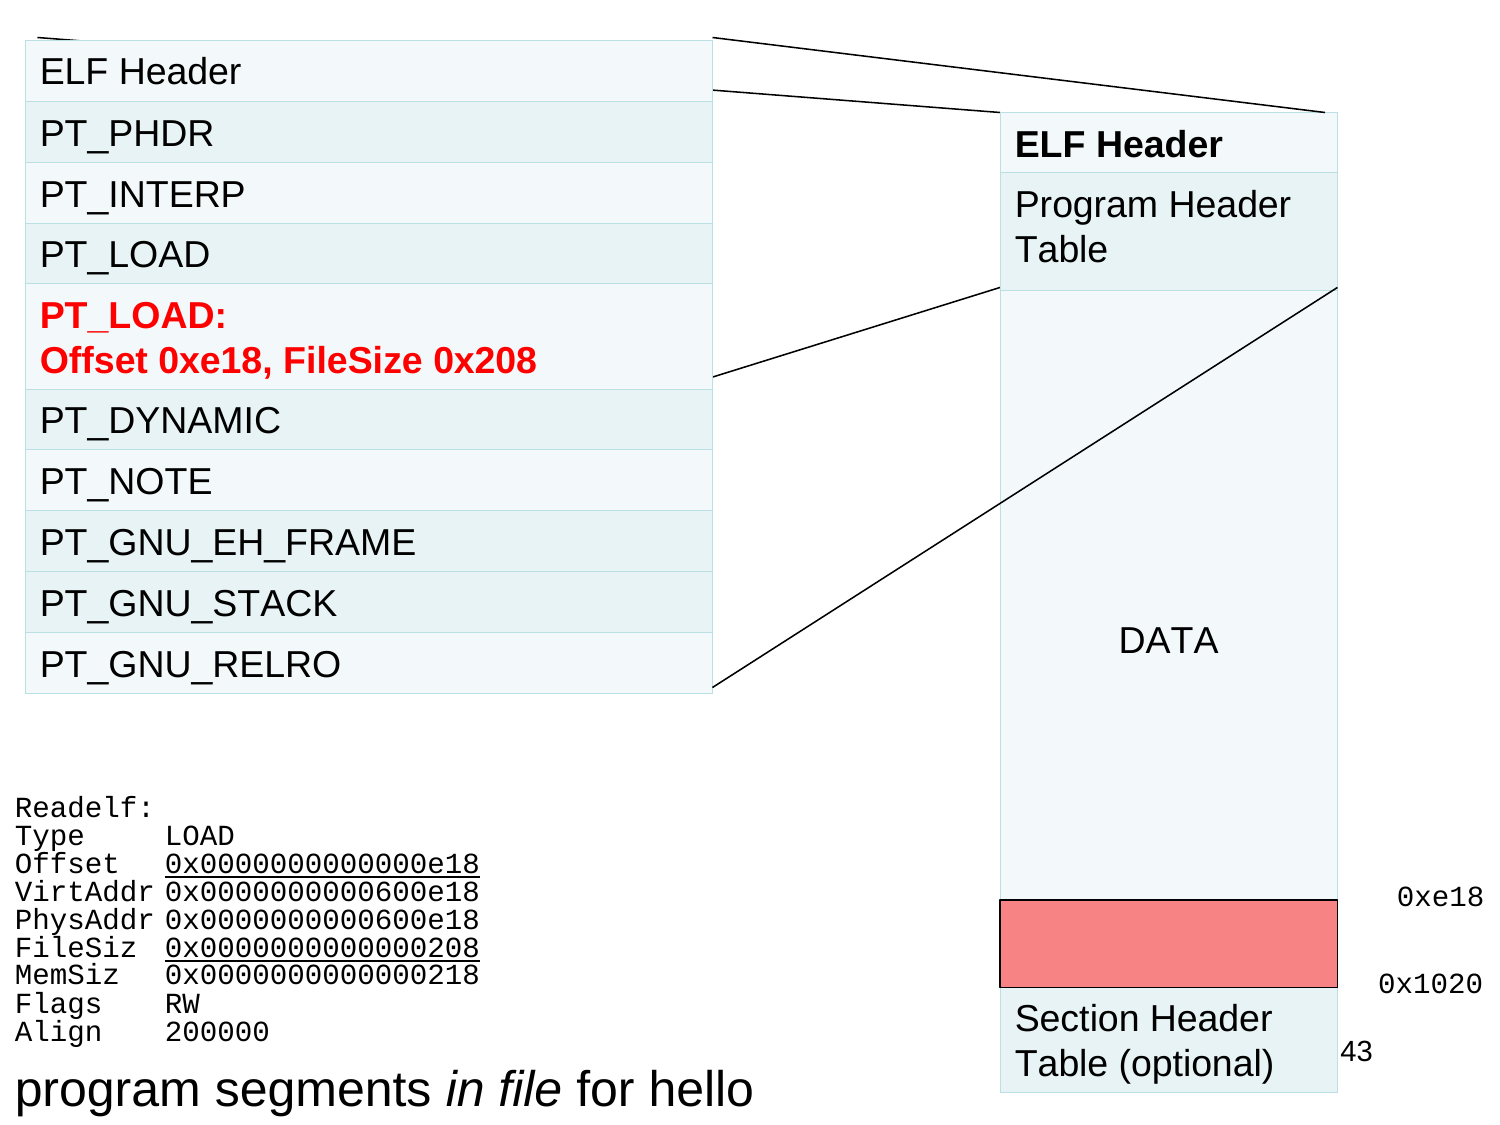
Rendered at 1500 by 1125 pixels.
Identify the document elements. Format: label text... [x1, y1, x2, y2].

table_cell PT_GNU_EH_FRAME [26, 511, 712, 571]
text_box 0x1020 [1363, 956, 1499, 1008]
table_cell Section Header Table (optional) [1001, 988, 1337, 1092]
table_cell Program Header Table [1001, 173, 1337, 290]
text_box program segments in file for hello [0, 1049, 888, 1125]
table_cell PT_INTERP [26, 163, 712, 223]
table_cell DATA [1001, 291, 1337, 900]
table_header ELF Header [1001, 113, 1337, 172]
table_cell DATA [1001, 291, 1328, 501]
table_cell PT_LOAD: Offset 0xe18, FileSize 0x208 [26, 284, 712, 389]
text_box 0xe18 [1382, 869, 1500, 920]
table_cell PT_GNU_RELRO [26, 633, 712, 693]
table_cell PT_DYNAMIC [26, 390, 712, 449]
text_box <number> [1074, 1025, 1388, 1101]
table_cell PT_GNU_STACK [26, 572, 712, 632]
table_cell PT_LOAD [26, 224, 712, 283]
table_cell PT_NOTE [26, 450, 712, 510]
table_header ELF Header [26, 41, 712, 101]
text_box Readelf: Type LOAD Offset 0x0000000000000e18 VirtAddr 0x0000000000600e18 PhysAddr 0x0000000000600e18 FileSiz 0x0000000000000208 MemSiz 0x0000000000000218 Flags RW Align 200000 [0, 787, 526, 1055]
text_box [999, 900, 1338, 988]
table_cell PT_PHDR [26, 102, 712, 162]
